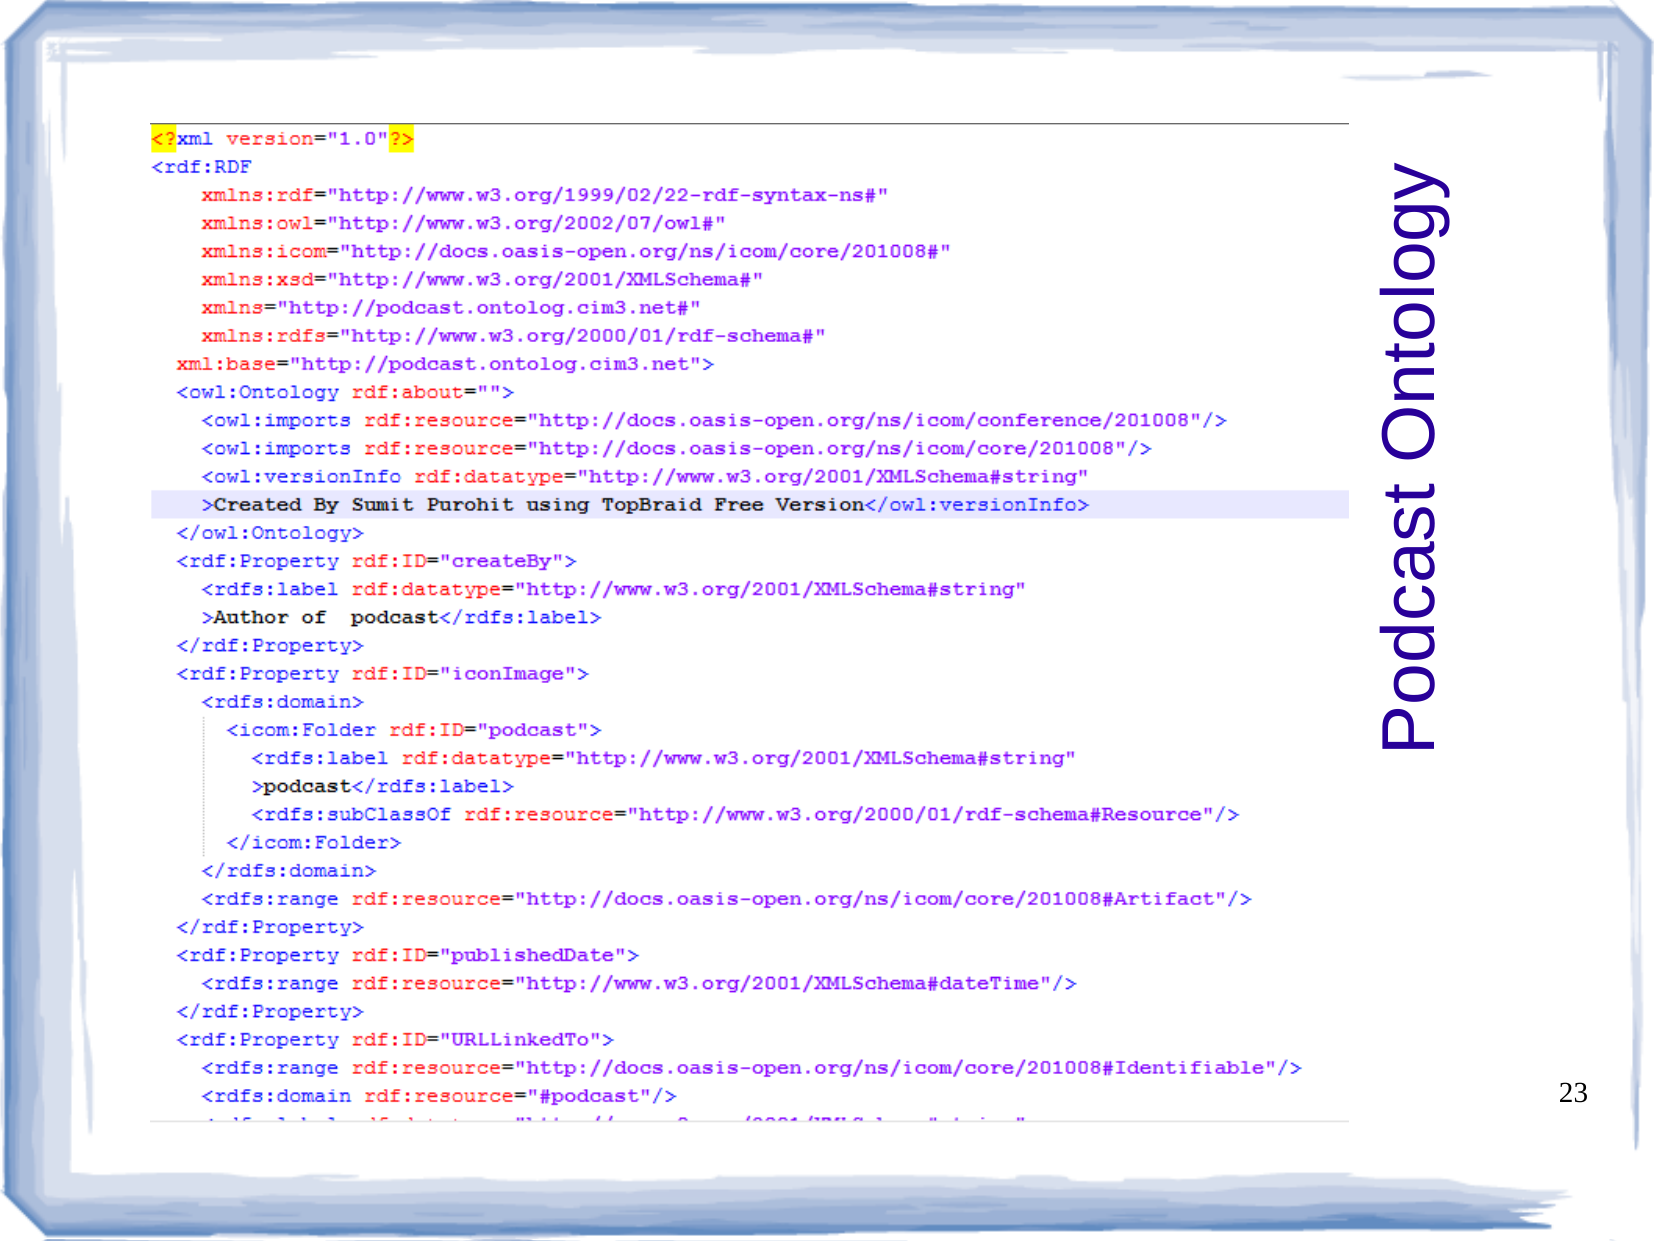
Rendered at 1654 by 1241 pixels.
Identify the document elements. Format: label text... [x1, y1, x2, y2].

title Podcast Ontology [1305, 0, 1513, 1204]
picture [0, 0, 1654, 1241]
